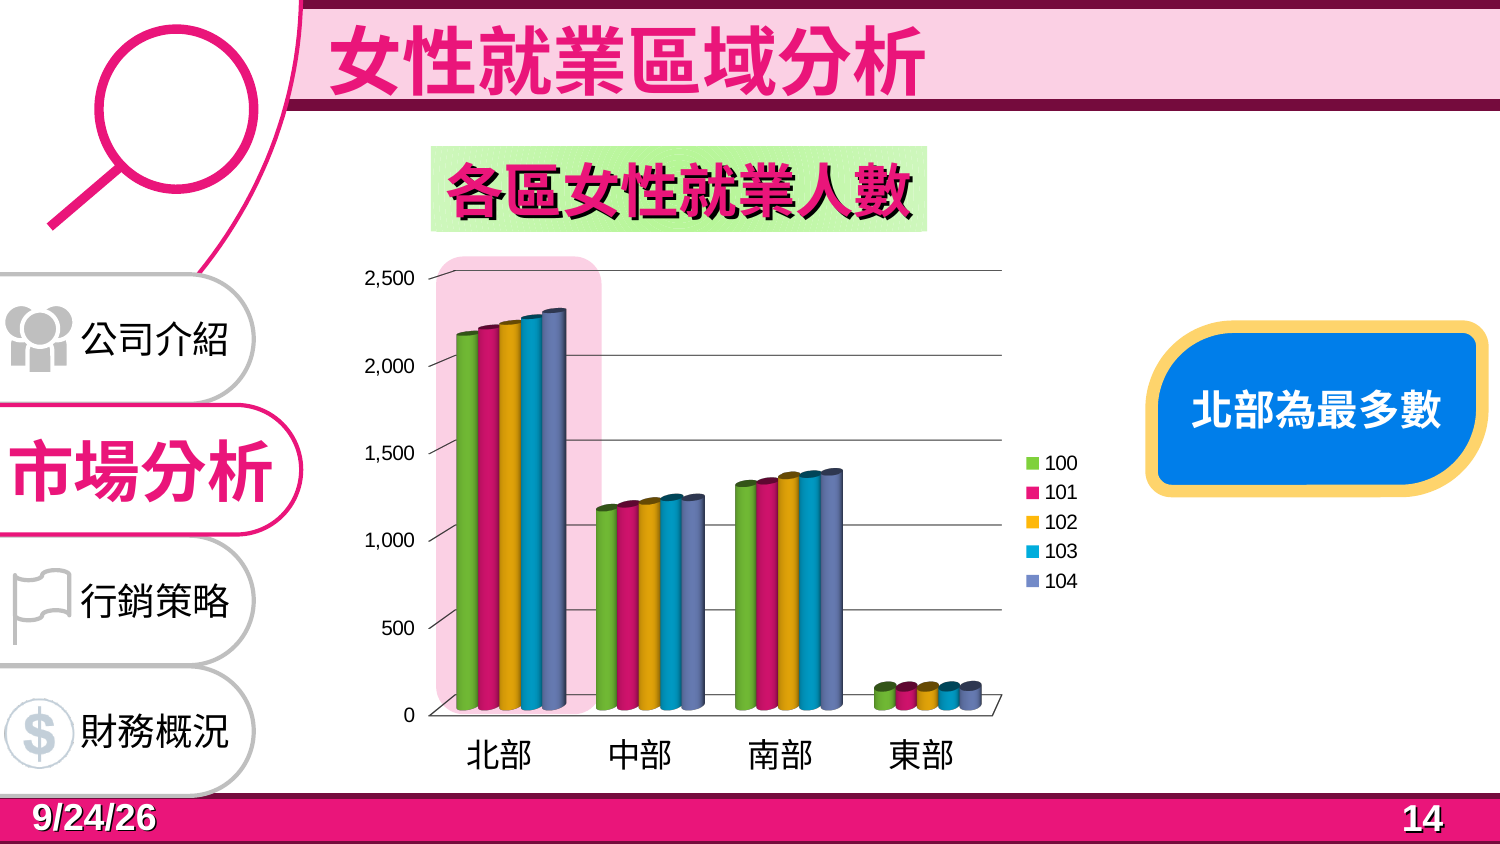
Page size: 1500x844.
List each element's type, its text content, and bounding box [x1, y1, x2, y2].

text_box 2017/10/27 [16, 784, 367, 830]
text_box 14 [1386, 786, 1500, 832]
text_box 北部為最多數 [1151, 326, 1483, 492]
text_box 各區女性就業人數 [431, 146, 927, 231]
chart [346, 256, 1097, 789]
text_box 女性就業區域分析 [312, 6, 950, 113]
